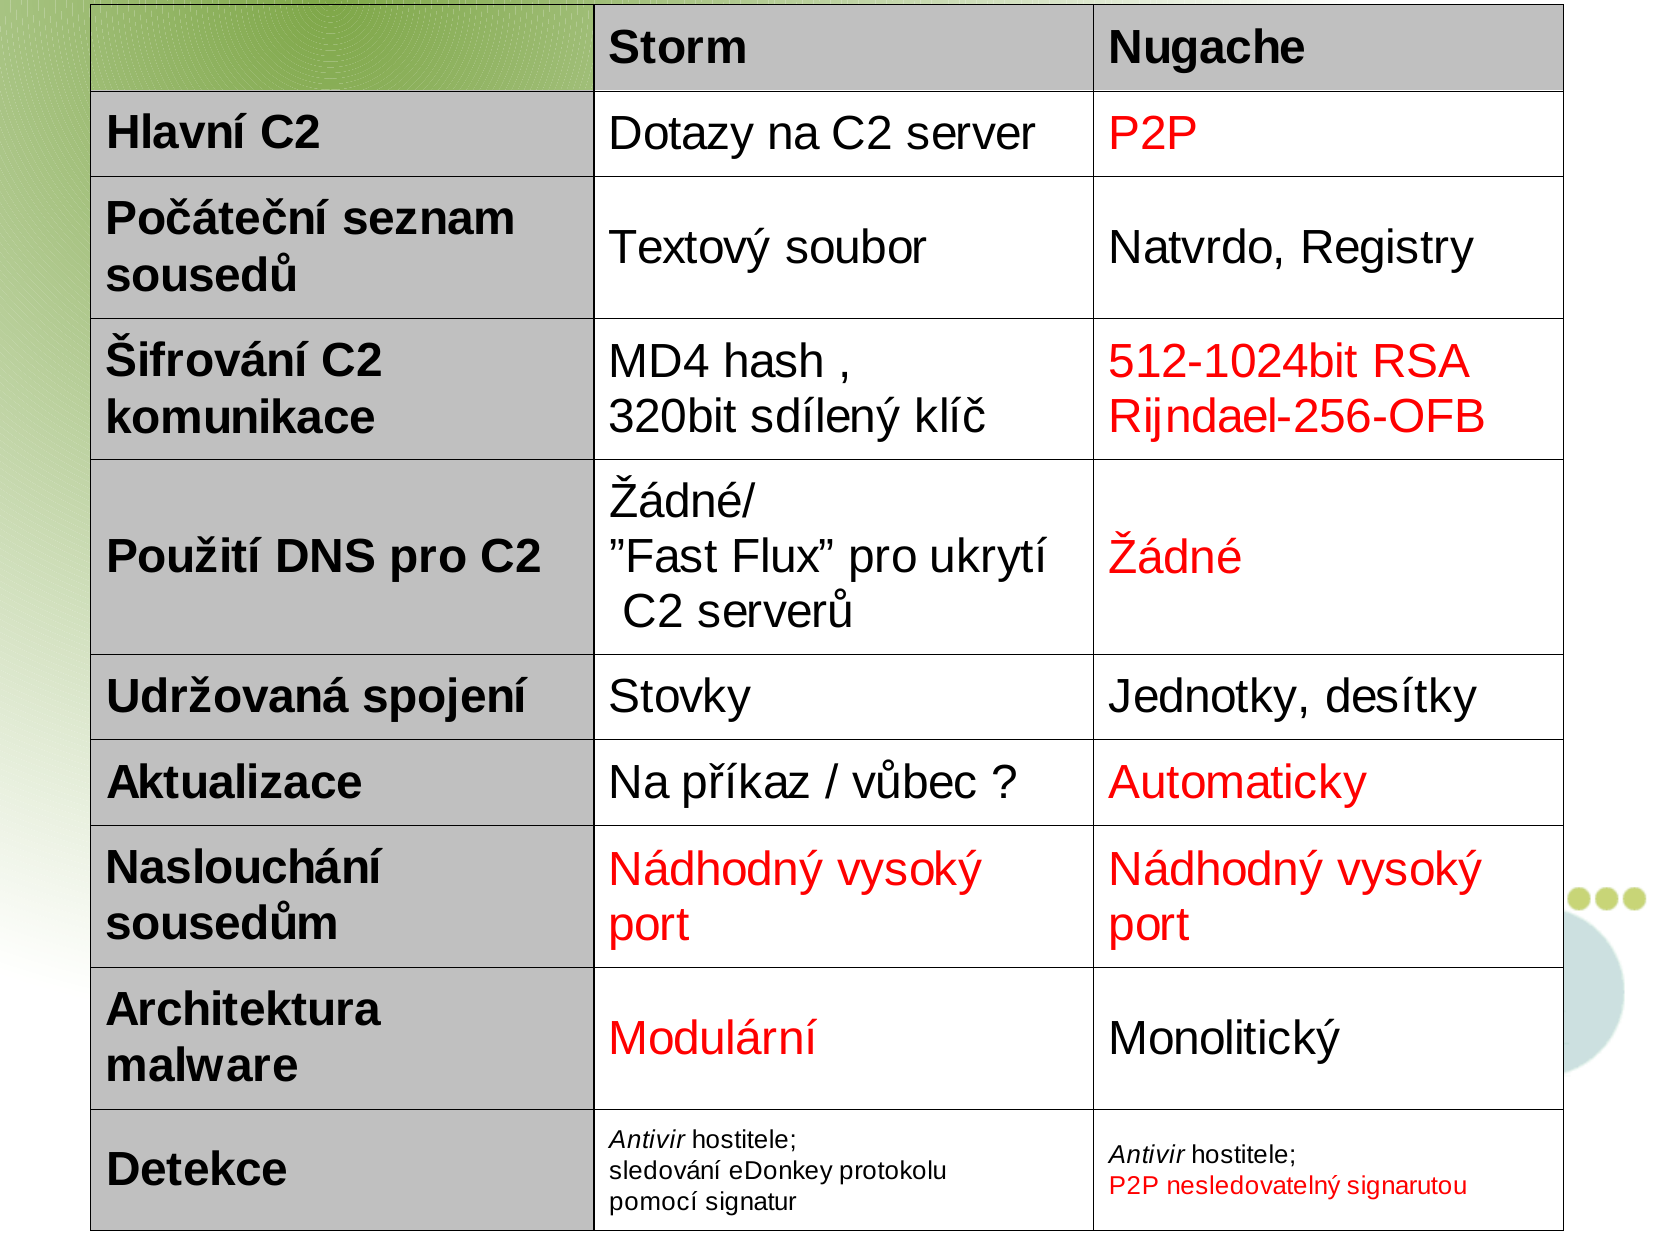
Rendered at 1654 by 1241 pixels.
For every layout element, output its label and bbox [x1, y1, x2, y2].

picture [1565, 792, 1654, 1211]
chart [88, 2, 1565, 1233]
